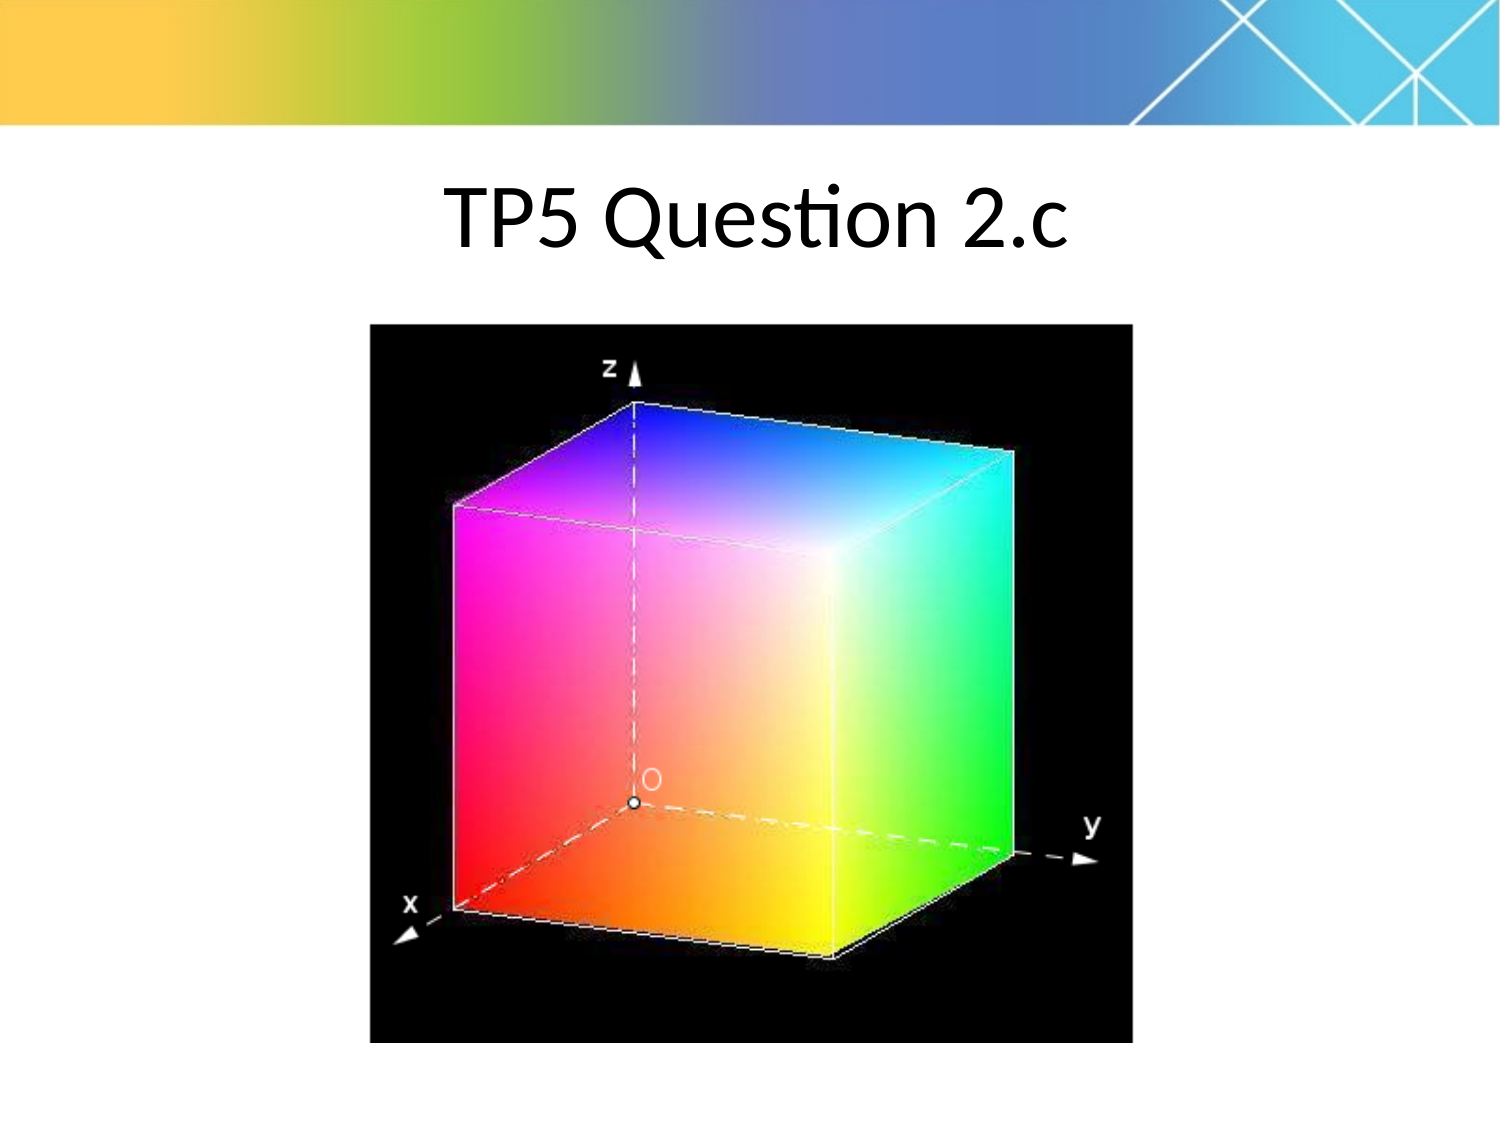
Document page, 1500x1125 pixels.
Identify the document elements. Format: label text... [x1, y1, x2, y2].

picture [363, 321, 1137, 1043]
picture [0, 0, 1500, 127]
title TP5 Question 2.c [82, 117, 1433, 305]
